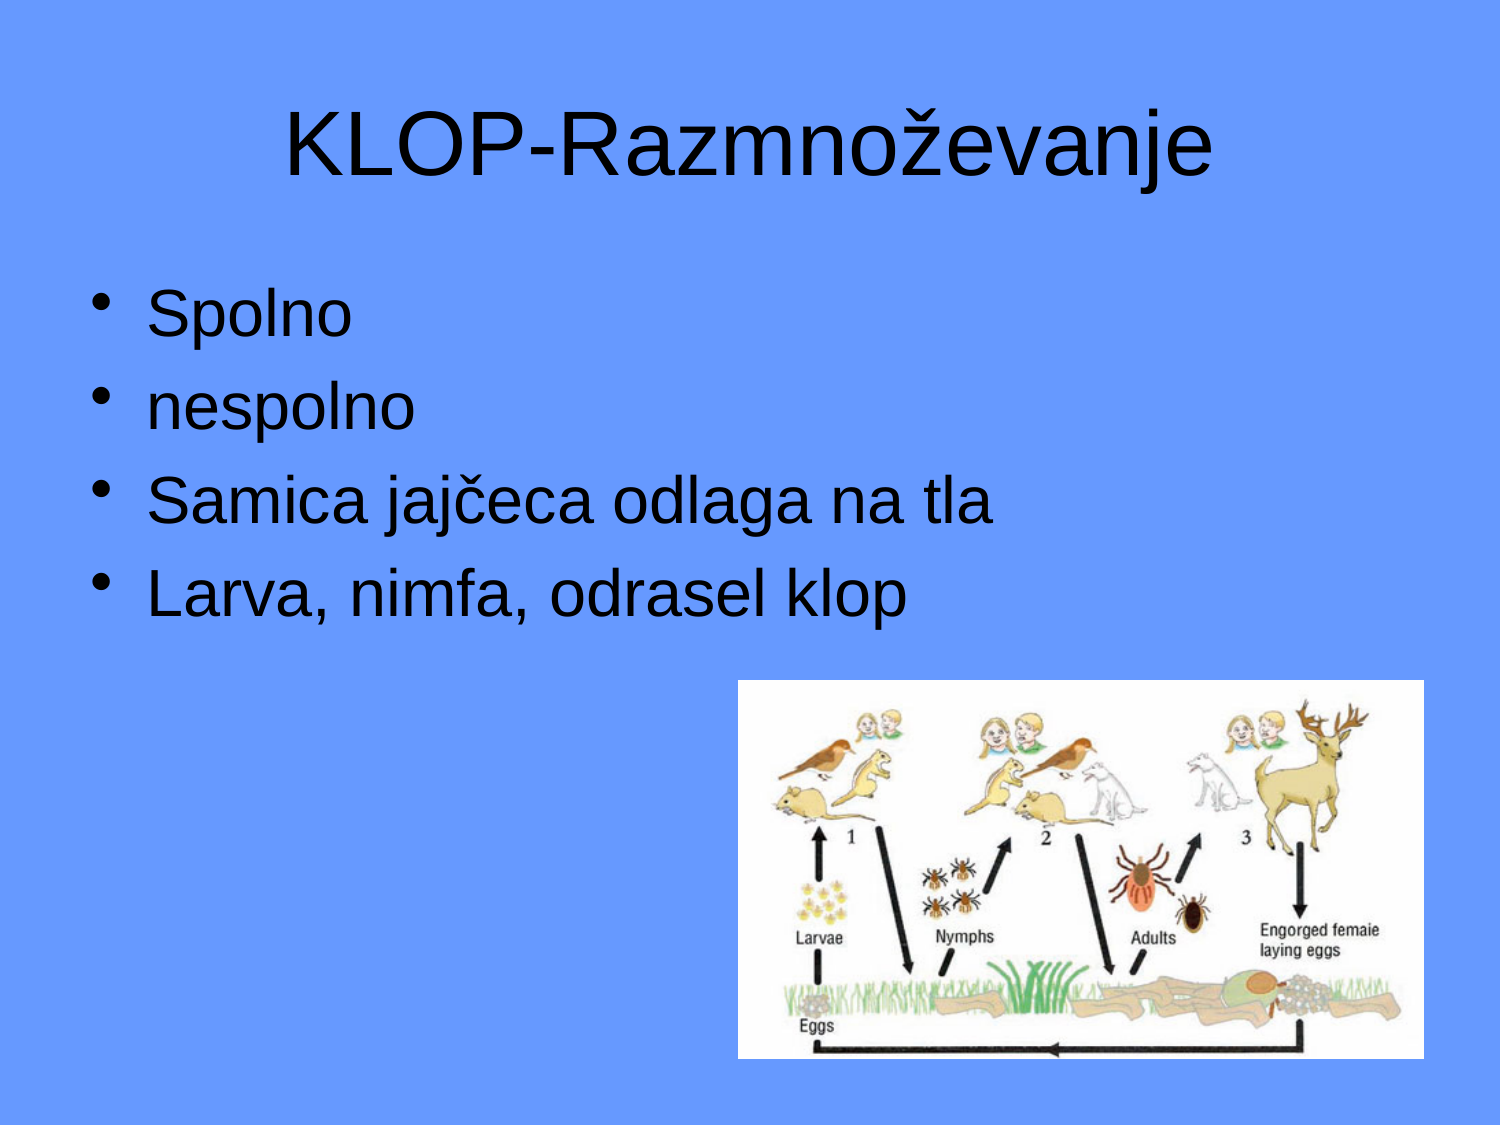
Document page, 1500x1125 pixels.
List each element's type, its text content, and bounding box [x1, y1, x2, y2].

title KLOP-Razmnoževanje [75, 45, 1425, 233]
list Spolno nespolno Samica jajčeca odlaga na tla Larva, nimfa, odrasel klop [75, 262, 1425, 1005]
picture [738, 680, 1424, 1059]
